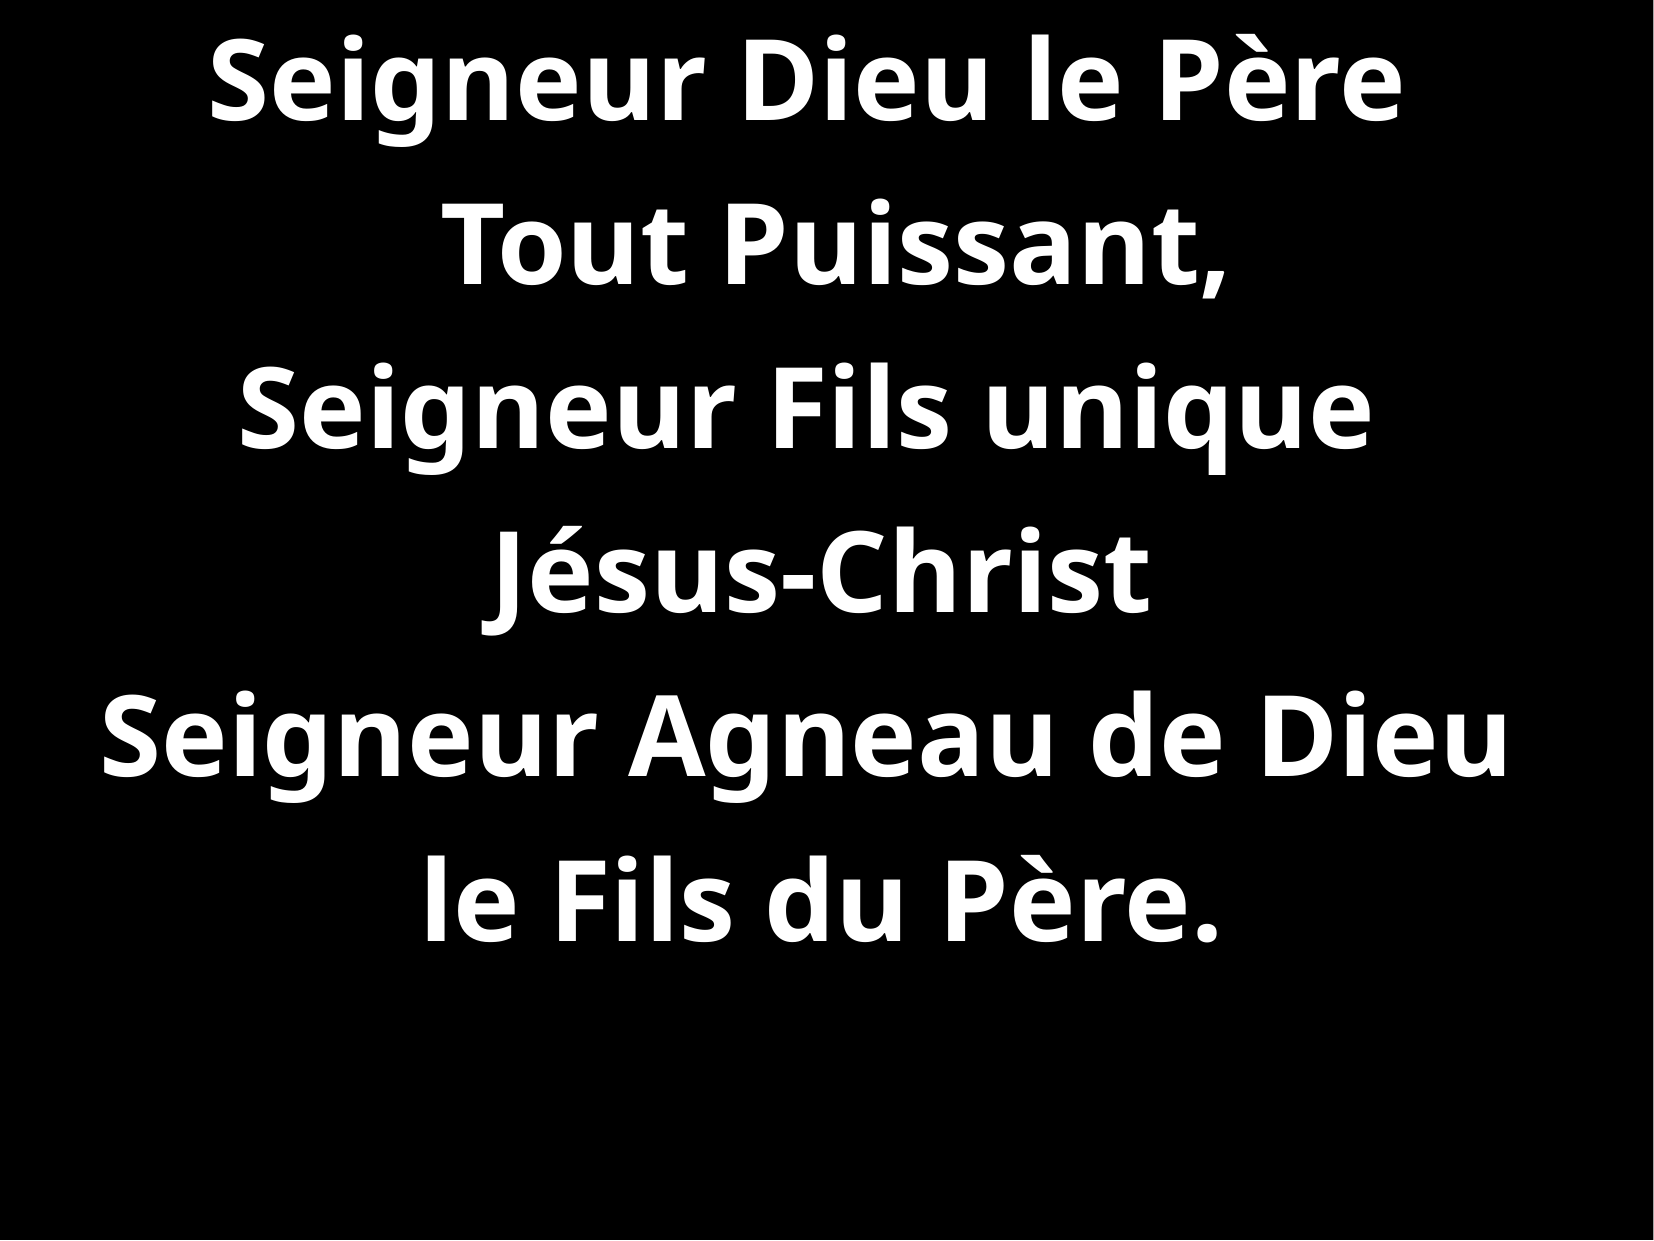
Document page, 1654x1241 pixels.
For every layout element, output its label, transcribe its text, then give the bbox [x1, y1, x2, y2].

list Seigneur Dieu le Père Tout Puissant, Seigneur Fils unique Jésus-Christ Seigneur Agneau de Dieu le Fils du Père. [2, 0, 1641, 1241]
